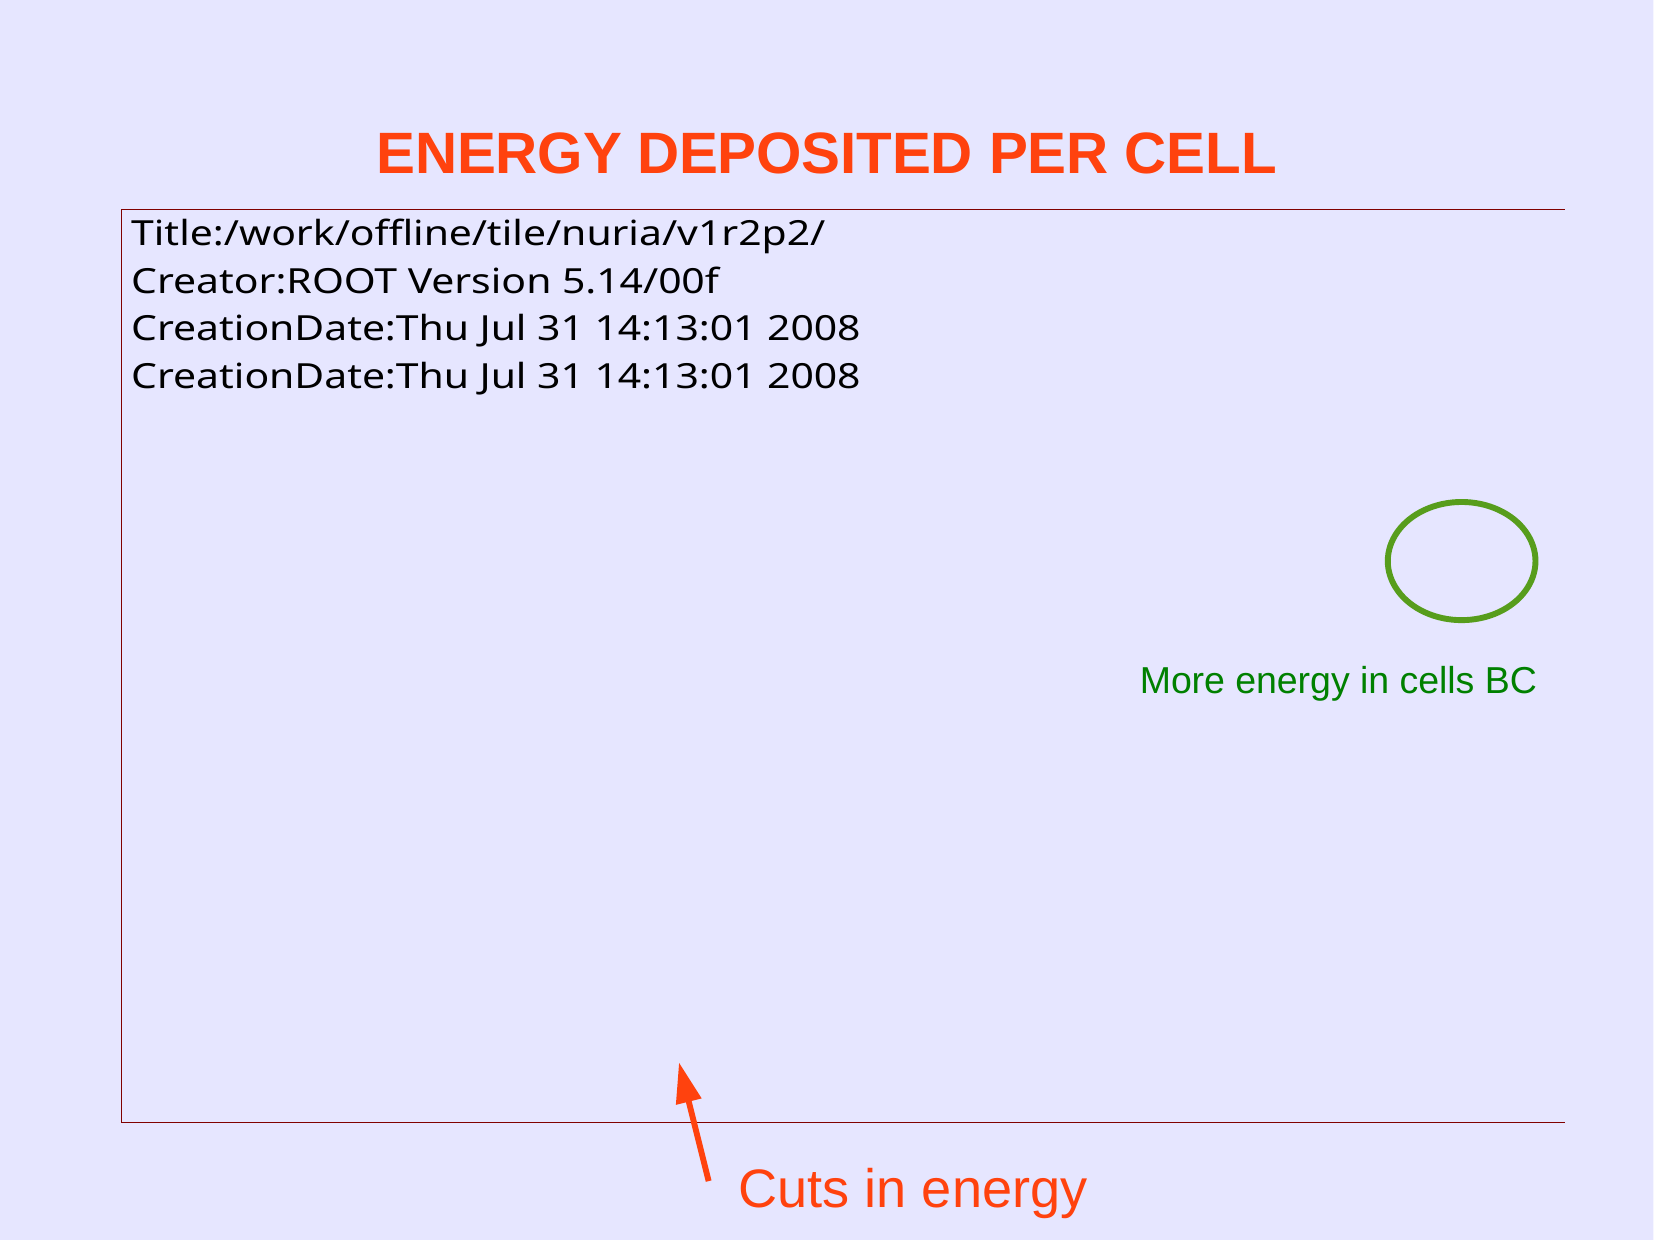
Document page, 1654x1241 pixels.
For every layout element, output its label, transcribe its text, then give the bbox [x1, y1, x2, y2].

picture [118, 250, 1565, 1123]
text_box More energy in cells BC [1122, 649, 1595, 713]
text_box Cuts in energy [708, 1151, 1270, 1227]
title ENERGY DEPOSITED PER CELL [82, 56, 1571, 250]
